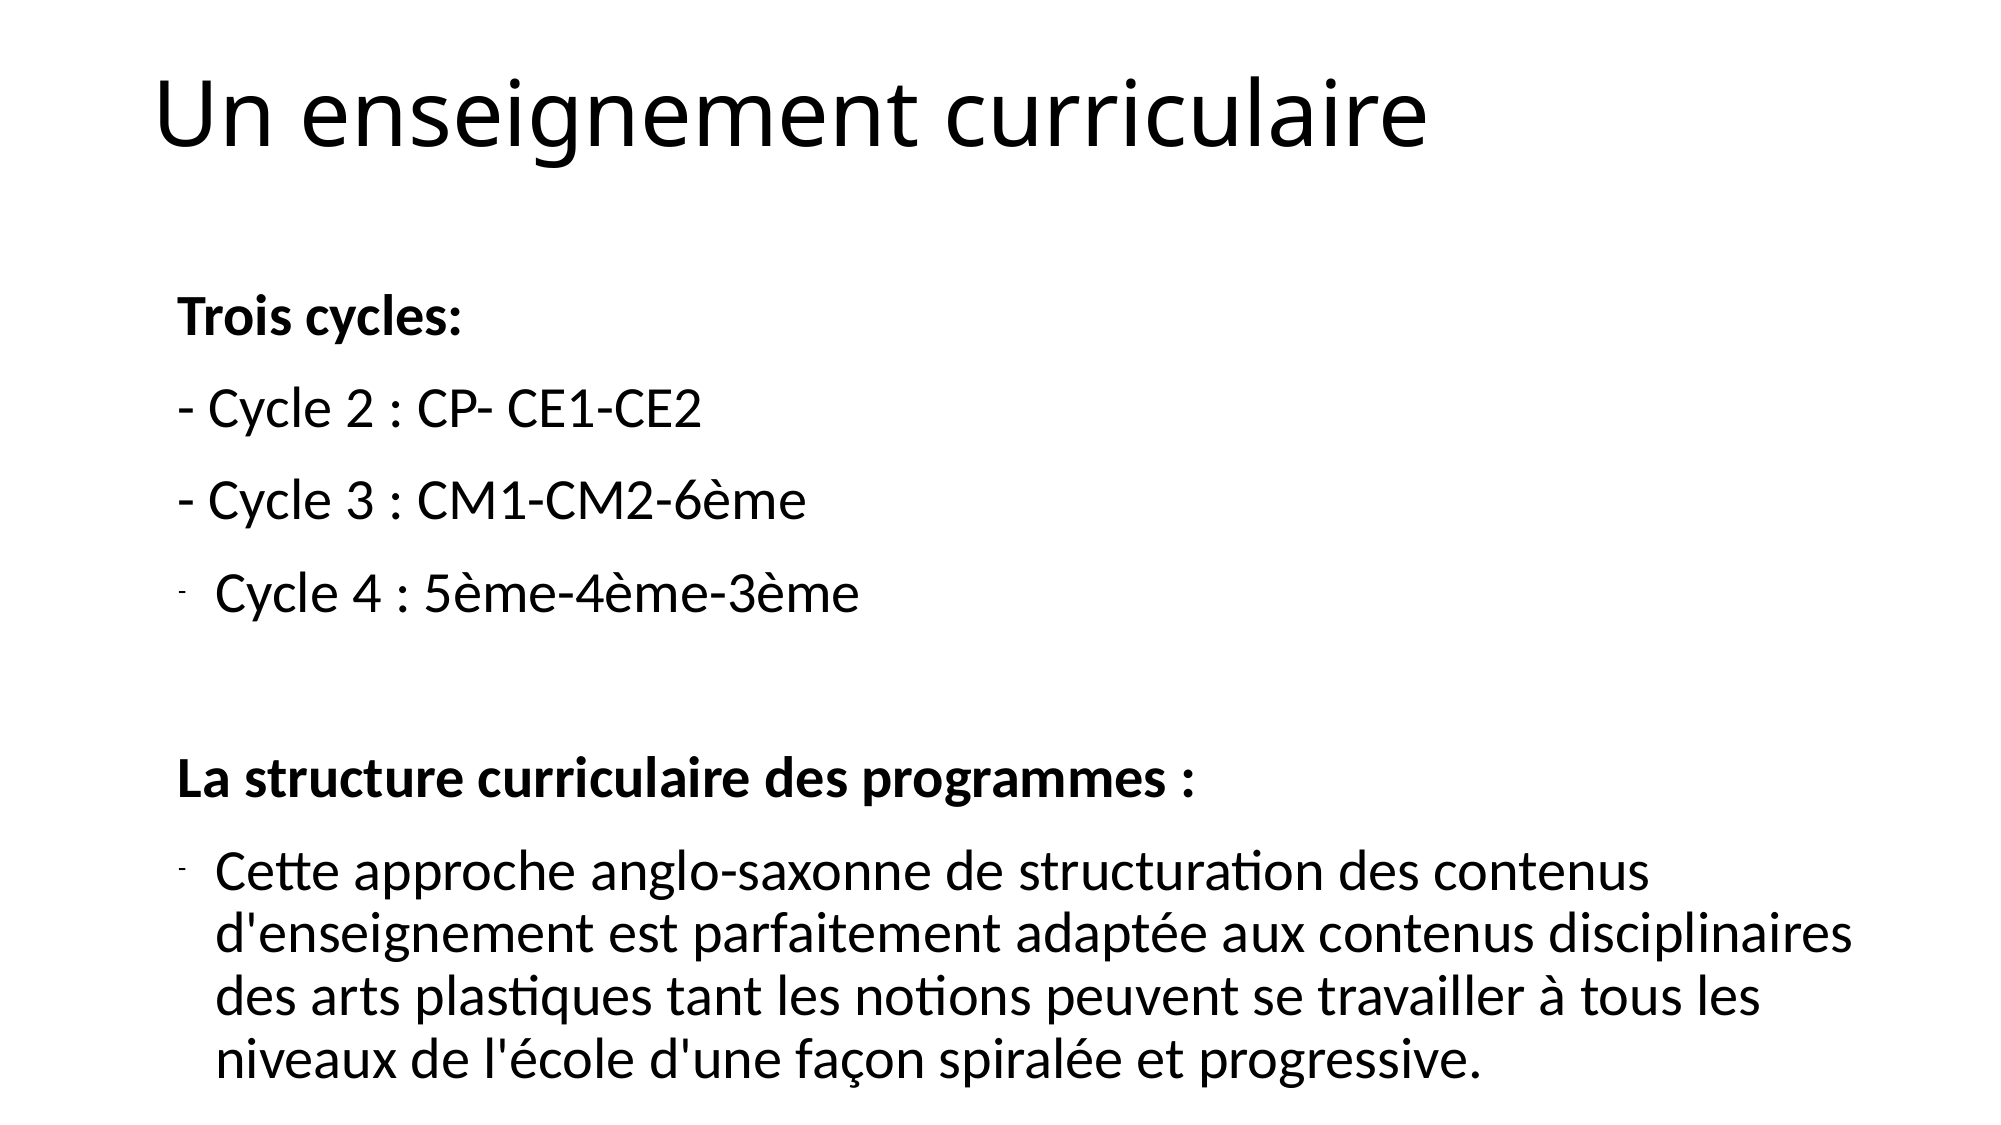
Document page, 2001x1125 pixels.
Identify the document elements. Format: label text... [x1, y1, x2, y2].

title Un enseignement curriculaire [137, 59, 1863, 278]
list Trois cycles: - Cycle 2 : CP- CE1-CE2 - Cycle 3 : CM1-CM2-6ème Cycle 4 : 5ème-4ème-3ème La structure curriculaire des programmes : Cette approche anglo-saxonne de structuration des contenus d'enseignement est parfaitement adaptée aux contenus disciplinaires des arts plastiques tant les notions peuvent se travailler à tous les niveaux de l'école d'une façon spiralée et progressive. - Ainsi, la présentation des contenus des programmes sous la forme d'un tableau synoptique renforce la facilité de lecture et permet de faire apparaitre les choix de structuration des contenus. [163, 277, 1889, 992]
